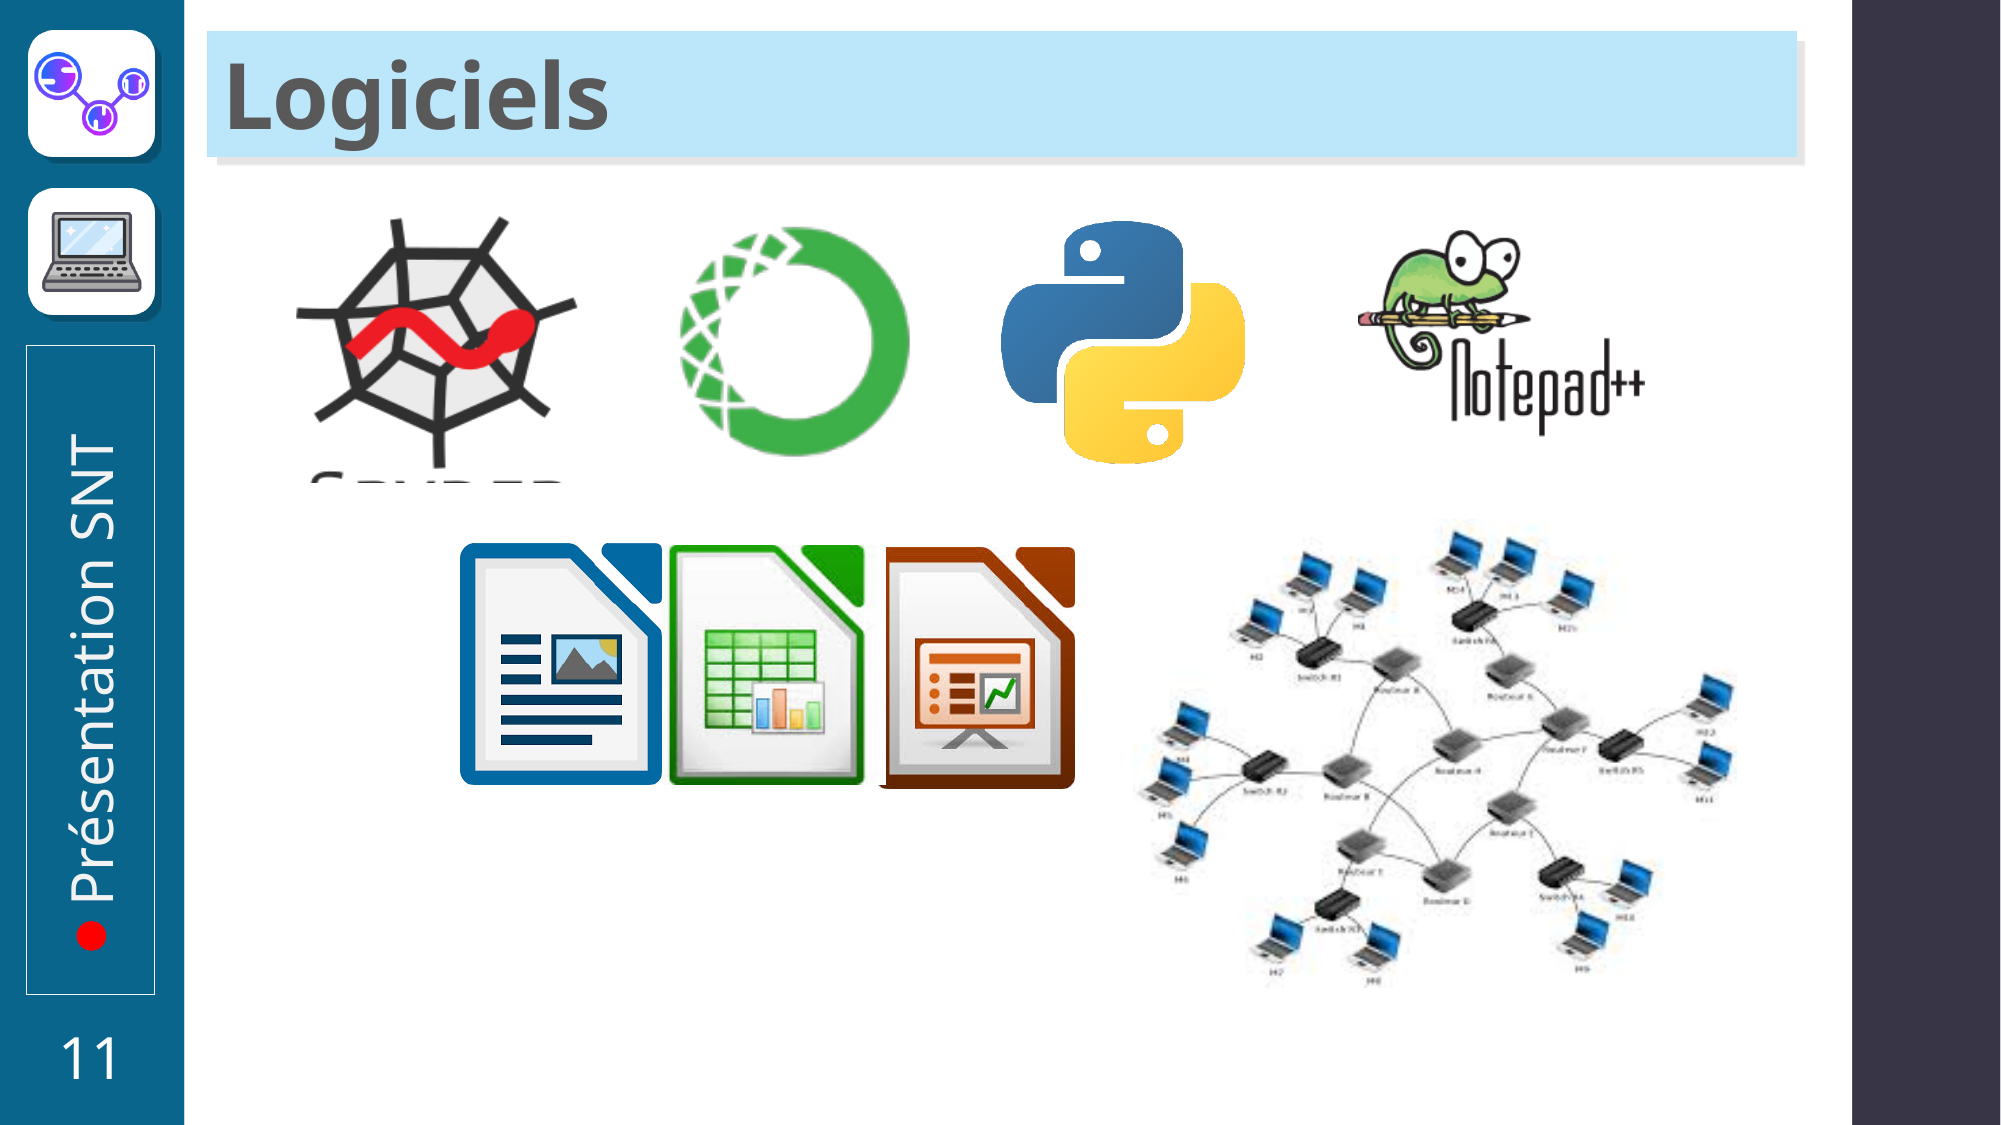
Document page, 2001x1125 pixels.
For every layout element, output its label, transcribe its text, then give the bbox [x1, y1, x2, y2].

picture [1358, 230, 1645, 438]
picture [1001, 221, 1245, 464]
title Logiciels [206, 30, 1797, 157]
picture [29, 31, 154, 156]
slide_number <numéro> [28, 1012, 155, 1110]
picture [638, 221, 955, 483]
picture [460, 543, 1075, 789]
picture [259, 212, 604, 483]
picture [29, 189, 154, 314]
footer Présentation SNT [26, 345, 155, 995]
picture [1133, 519, 1737, 988]
